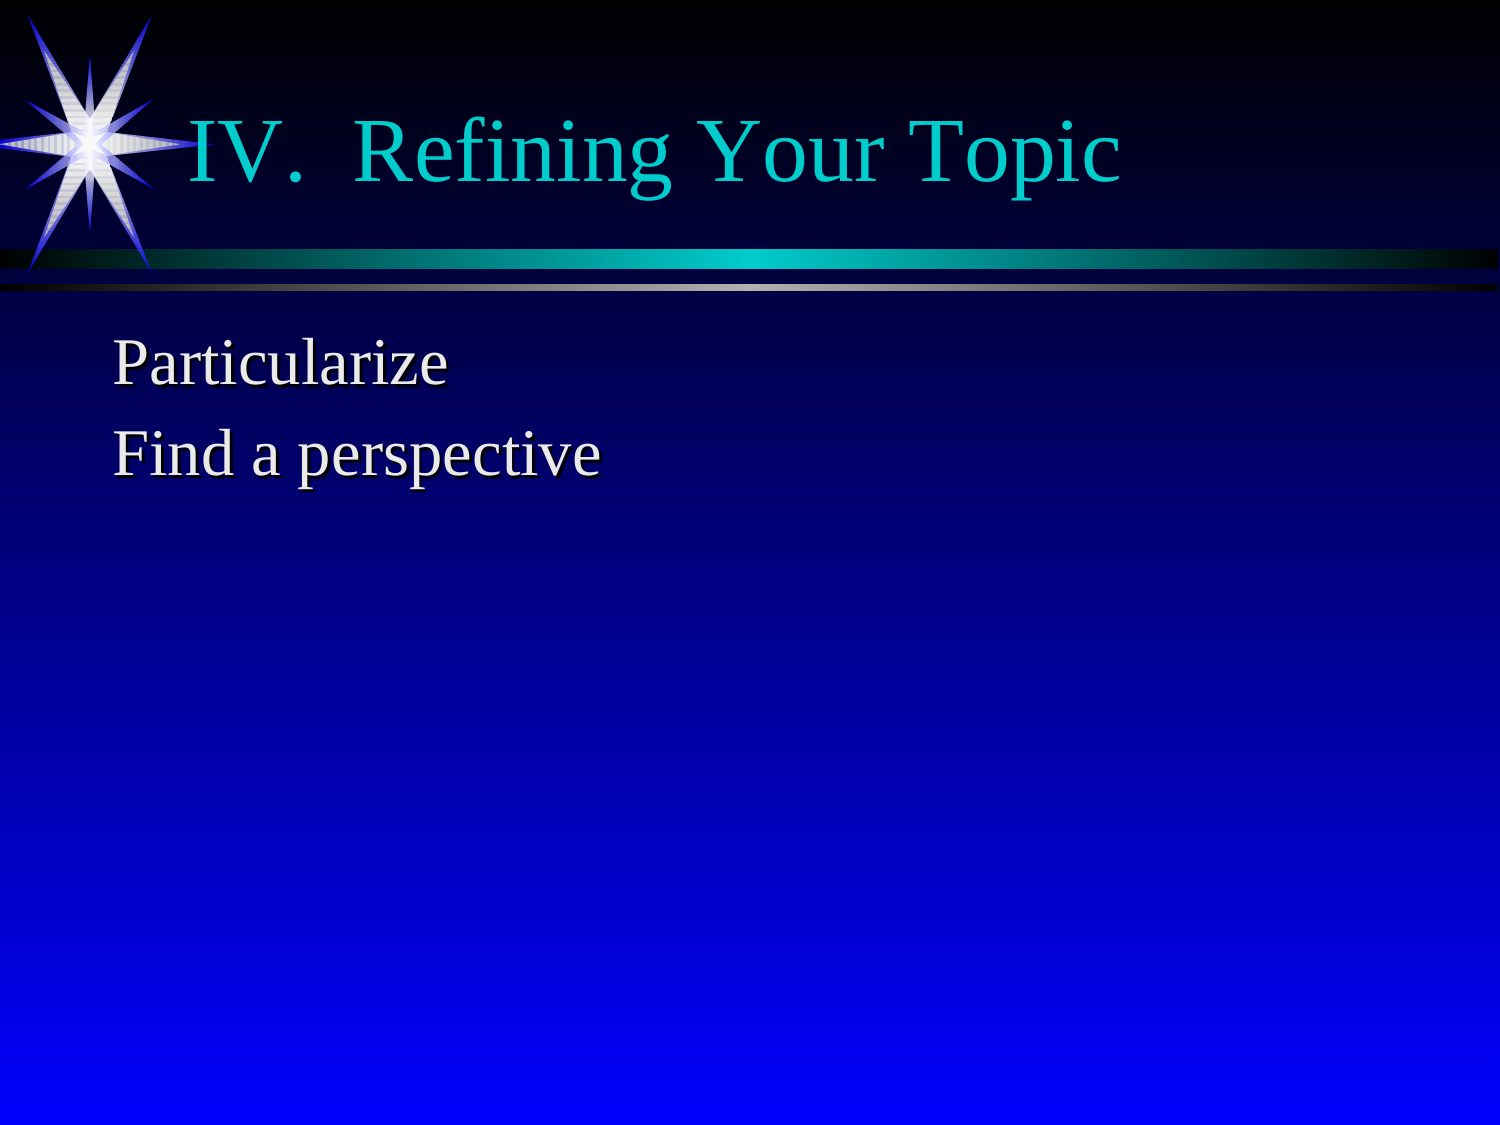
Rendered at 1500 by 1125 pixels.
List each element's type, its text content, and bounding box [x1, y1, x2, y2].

list Particularize Find a perspective [112, 324, 1388, 986]
title IV. Refining Your Topic [187, 63, 1463, 237]
